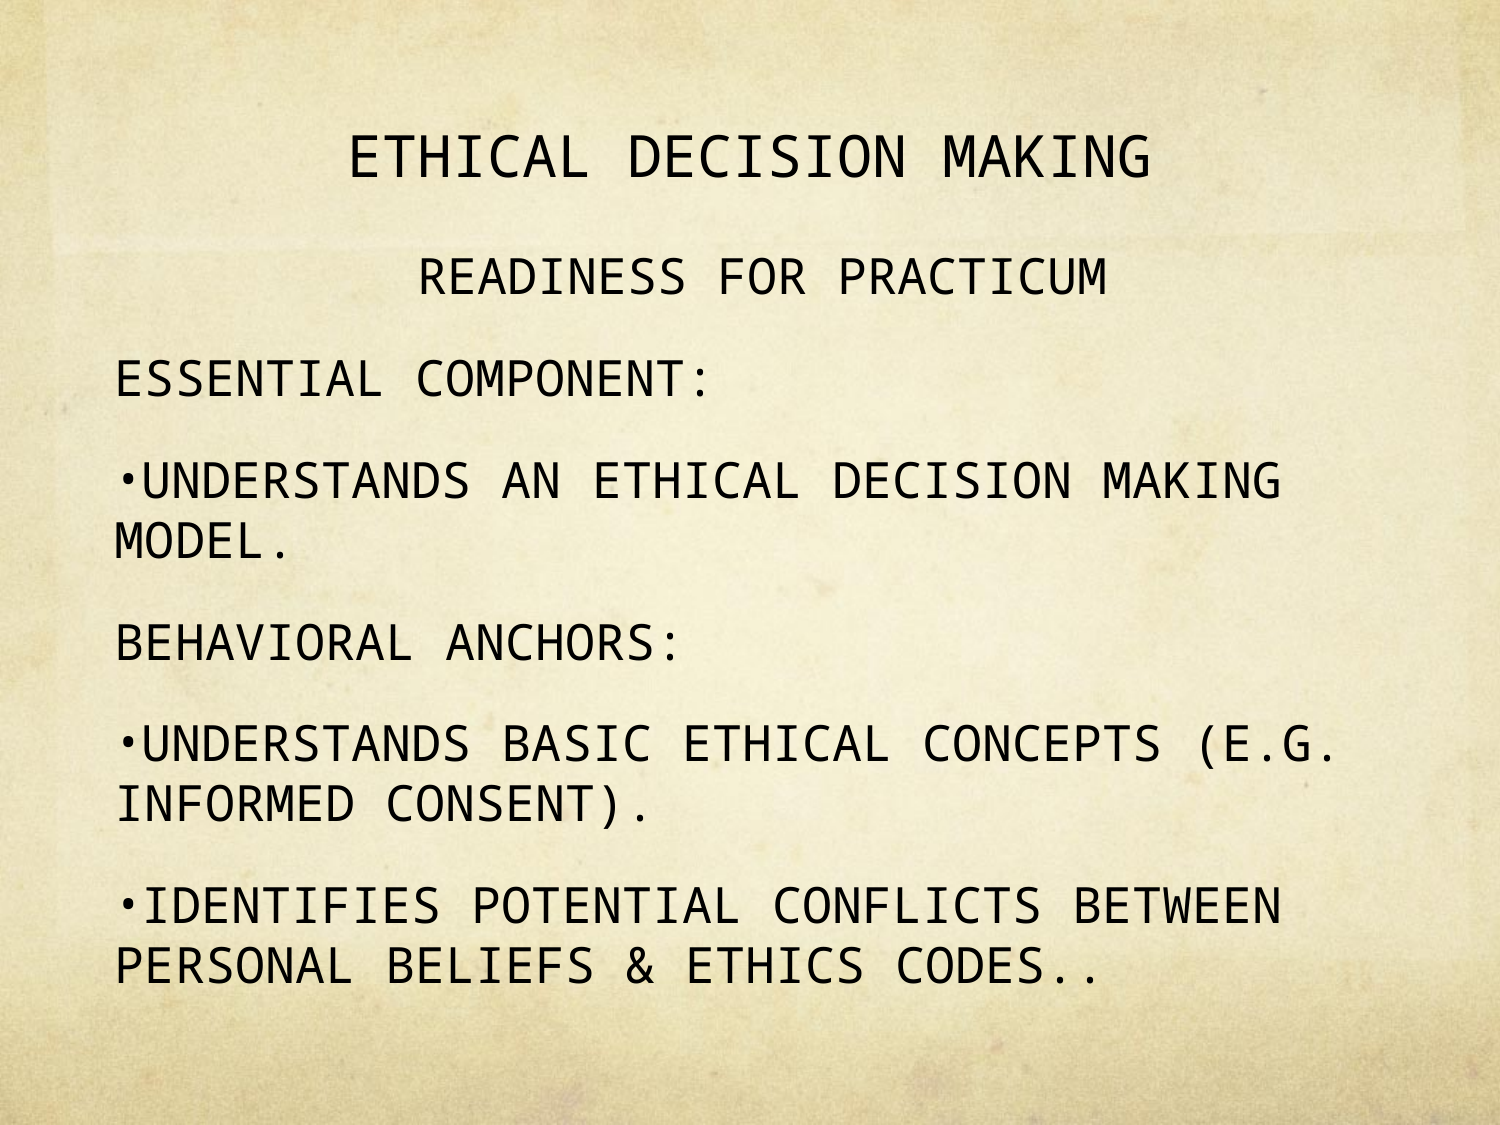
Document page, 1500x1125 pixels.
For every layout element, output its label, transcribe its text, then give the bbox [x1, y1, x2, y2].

list READINESS FOR PRACTICUM ESSENTIAL COMPONENT: UNDERSTANDS AN ETHICAL DECISION MAKING MODEL. BEHAVIORAL ANCHORS: UNDERSTANDS BASIC ETHICAL CONCEPTS (E.G. INFORMED CONSENT). IDENTIFIES POTENTIAL CONFLICTS BETWEEN PERSONAL BELIEFS & ETHICS CODES.. [99, 237, 1425, 1103]
title ETHICAL DECISION MAKING [150, 82, 1350, 226]
picture [0, 0, 1500, 1125]
